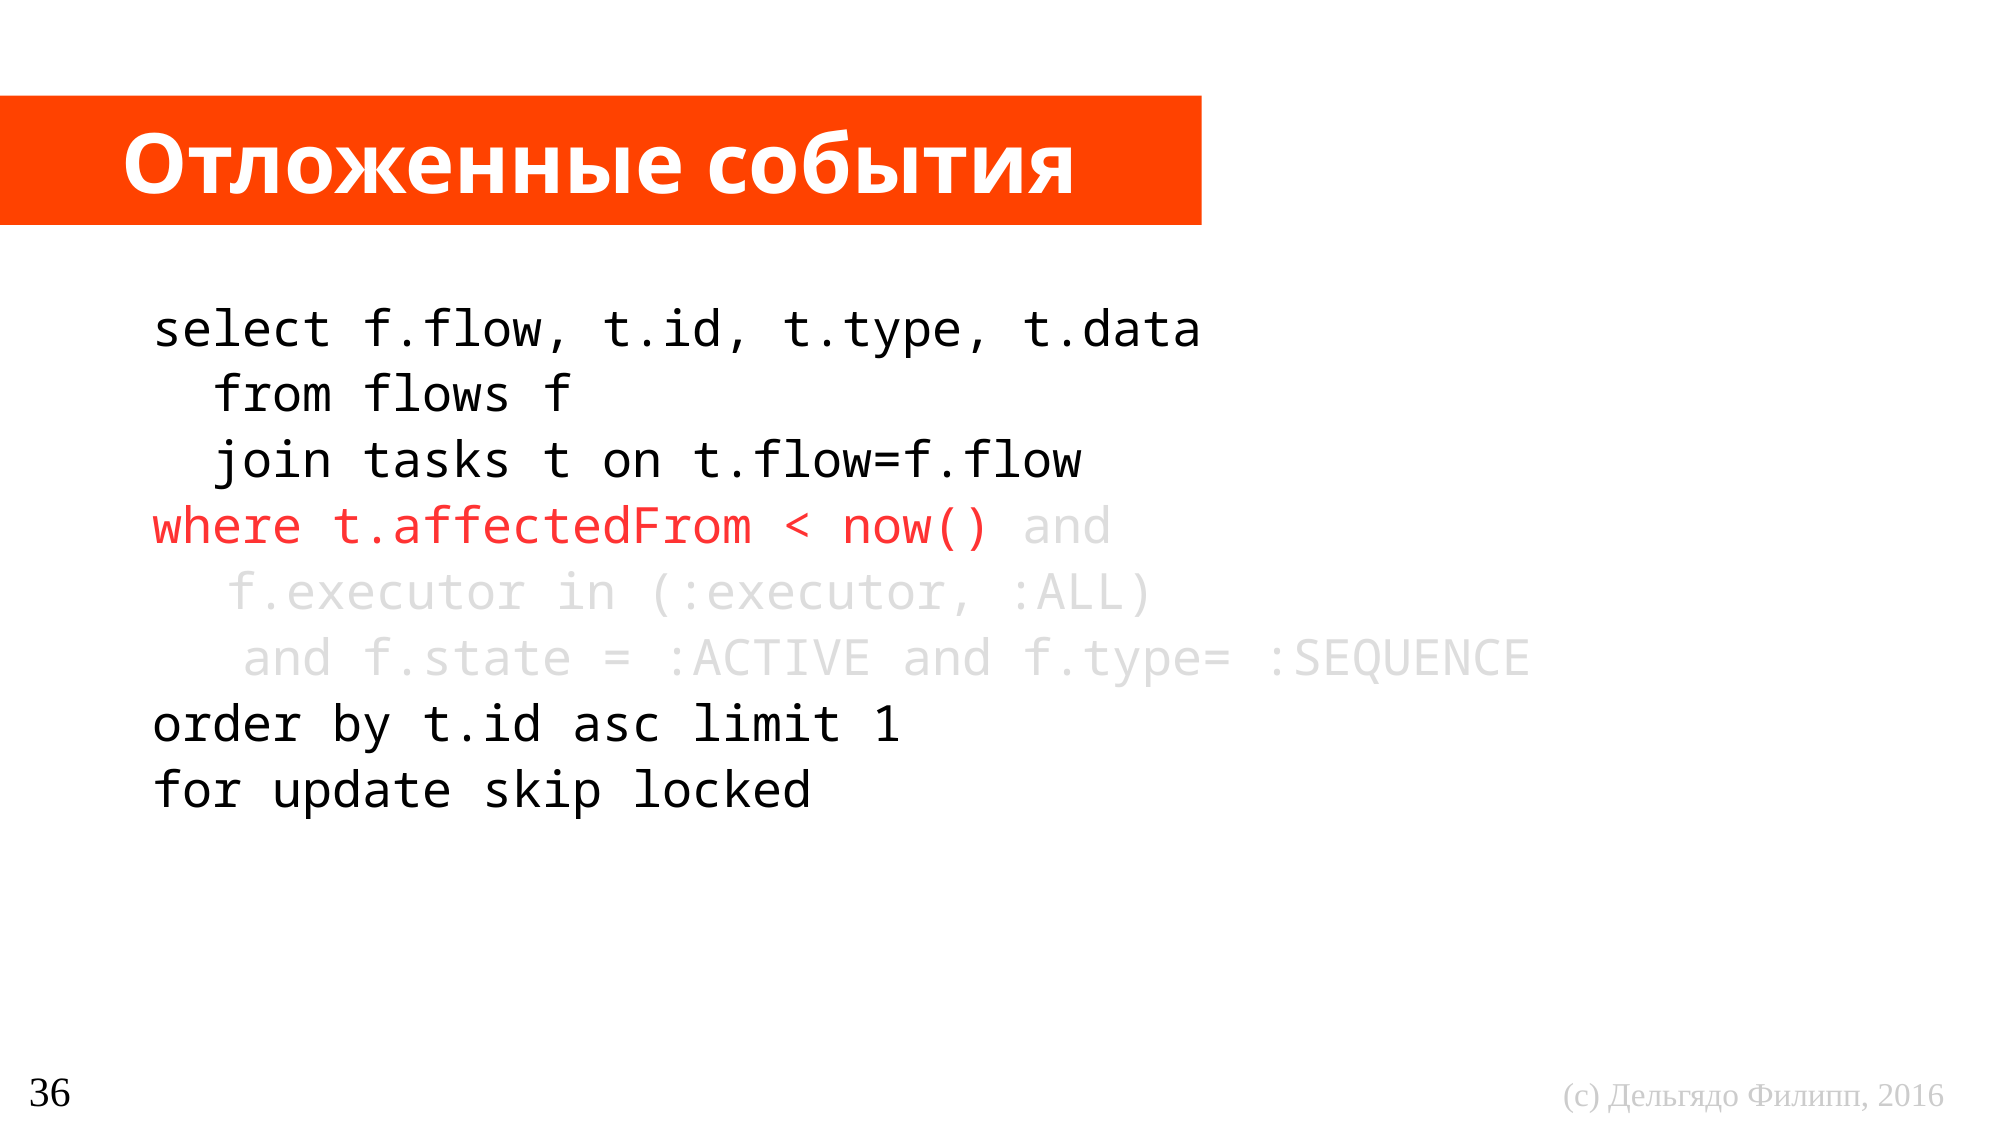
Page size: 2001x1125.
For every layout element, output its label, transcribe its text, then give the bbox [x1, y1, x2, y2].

title Отложенные события [0, 95, 1202, 225]
list select f.flow, t.id, t.type, t.data from flows f join tasks t on t.flow=f.flow where t.affectedFrom < now() and f.executor in (:executor, :ALL) and f.state = :ACTIVE and f.type= :SEQUENCE order by t.id asc limit 1 for update skip locked [137, 282, 1863, 1014]
